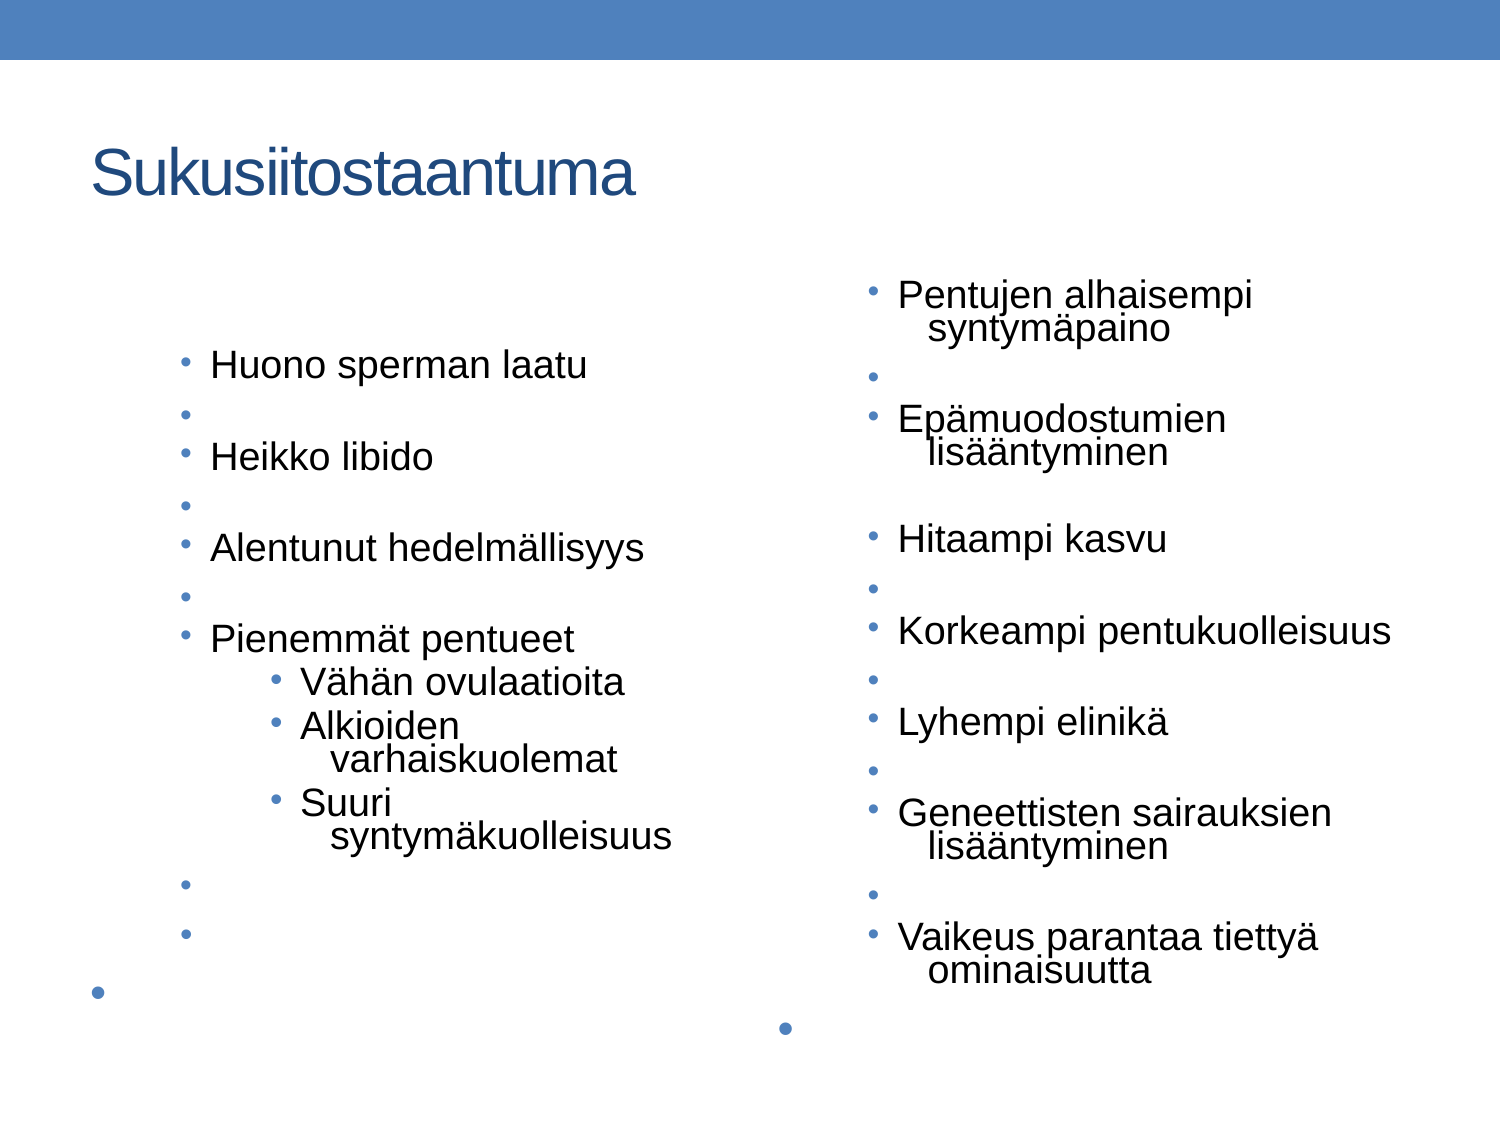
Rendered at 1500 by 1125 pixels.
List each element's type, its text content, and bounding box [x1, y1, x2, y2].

title Sukusiitostaantuma [75, 87, 1426, 251]
list Huono sperman laatu Heikko libido Alentunut hedelmällisyys Pienemmät pentueet Vähän ovulaatioita Alkioiden varhaiskuolemat Suuri syntymäkuolleisuus [75, 274, 738, 1049]
list Pentujen alhaisempi syntymäpaino Epämuodostumien lisääntyminen Hitaampi kasvu Korkeampi pentukuolleisuus Lyhempi elinikä Geneettisten sairauksien lisääntyminen Vaikeus parantaa tiettyä ominaisuutta [762, 274, 1426, 1049]
